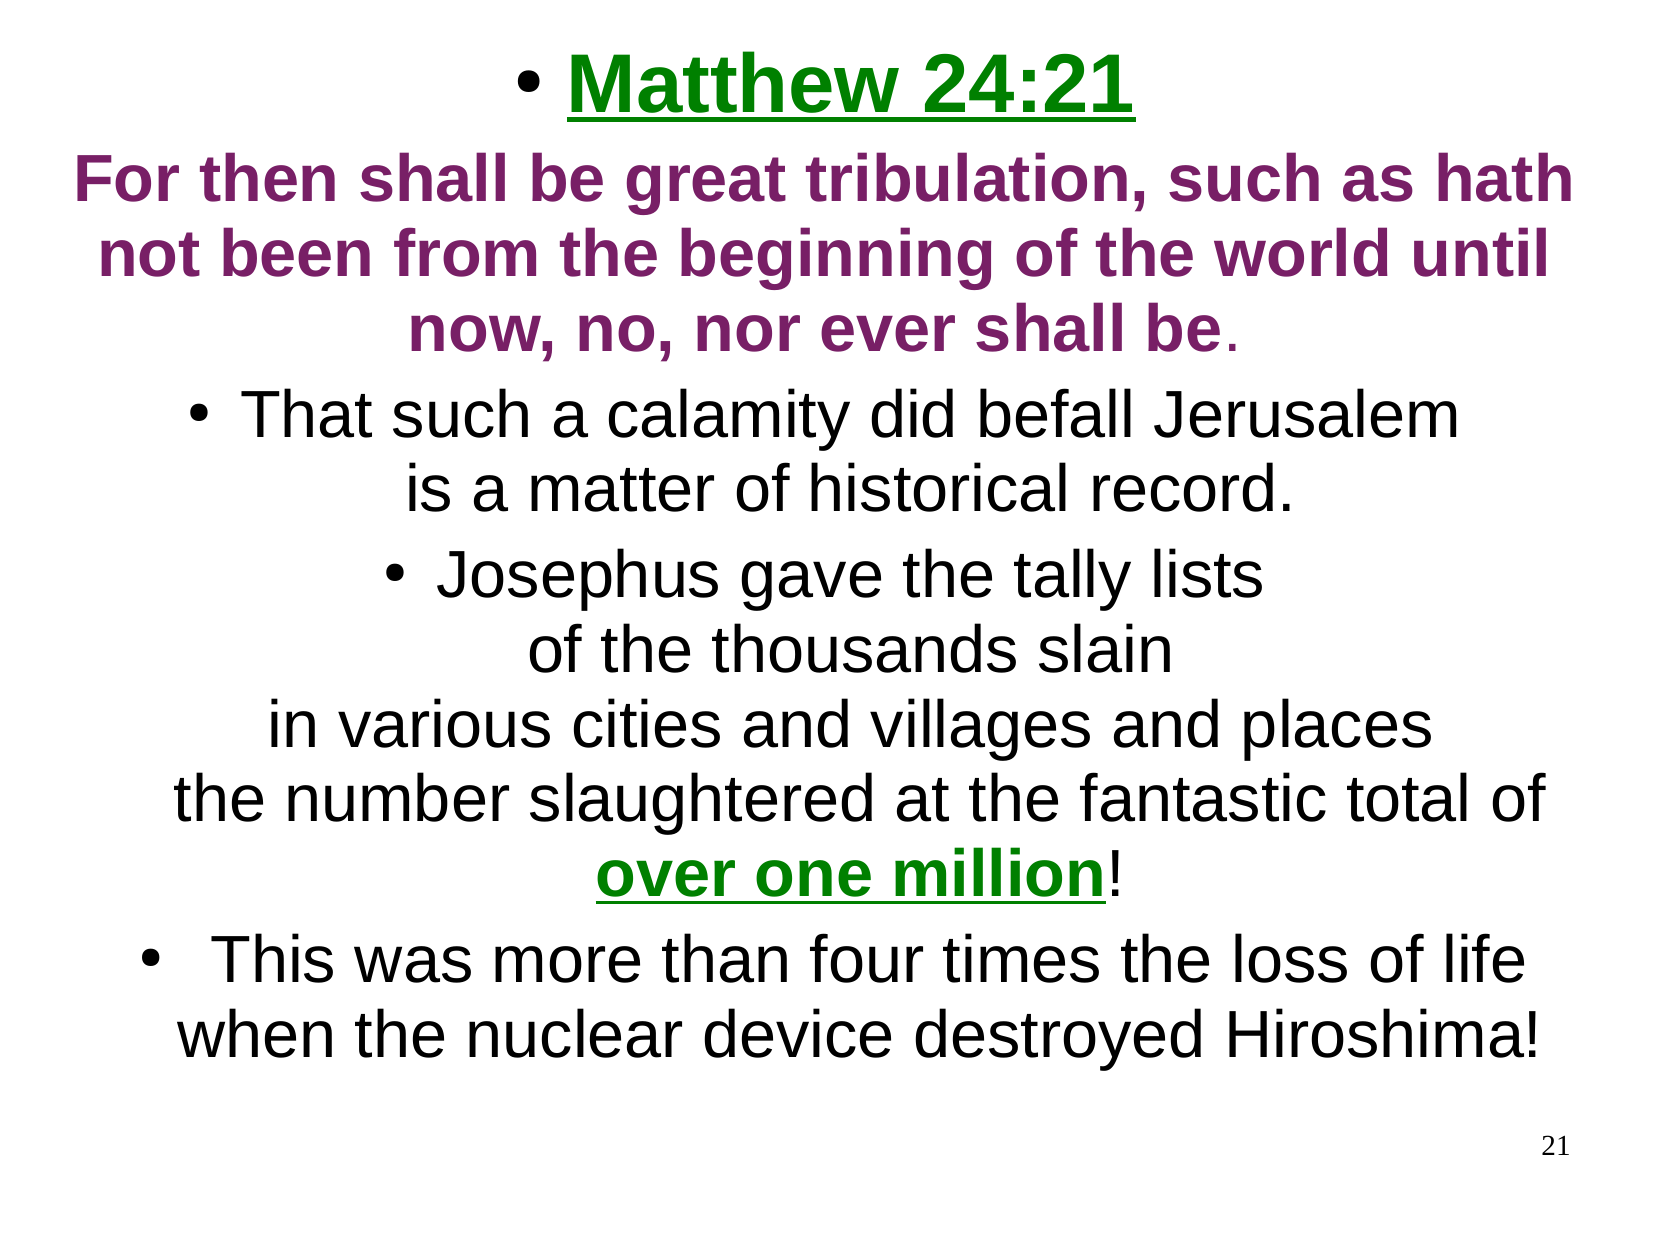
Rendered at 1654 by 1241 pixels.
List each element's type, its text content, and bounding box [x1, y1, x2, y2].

list Matthew 24:21 For then shall be great tribulation, such as hath not been from the beginning of the world until now, no, nor ever shall be. That such a calamity did befall Jerusalem is a matter of historical record. Josephus gave the tally lists of the thousands slain in various cities and villages and places the number slaughtered at the fantastic total of over one million! This was more than four times the loss of life when the nuclear device destroyed Hiroshima! [37, 37, 1613, 1201]
